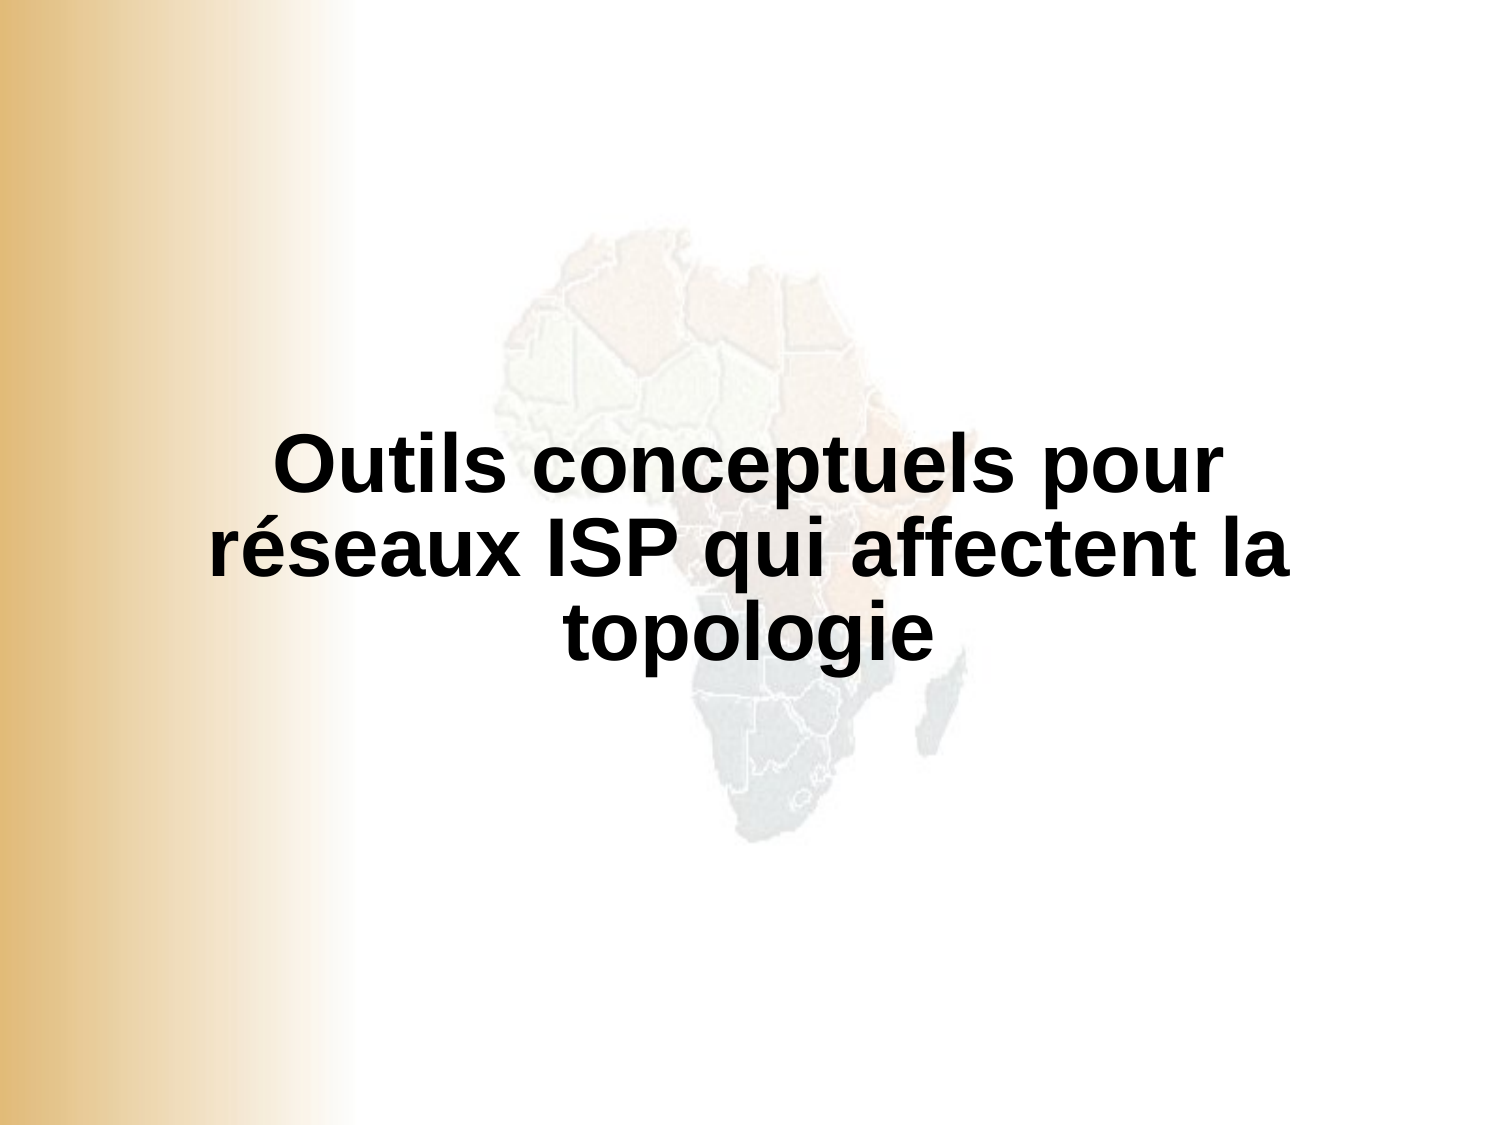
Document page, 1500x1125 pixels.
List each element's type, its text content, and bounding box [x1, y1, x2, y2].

picture [0, 0, 1500, 1125]
title Outils conceptuels pour réseaux ISP qui affectent la topologie [109, 409, 1389, 694]
